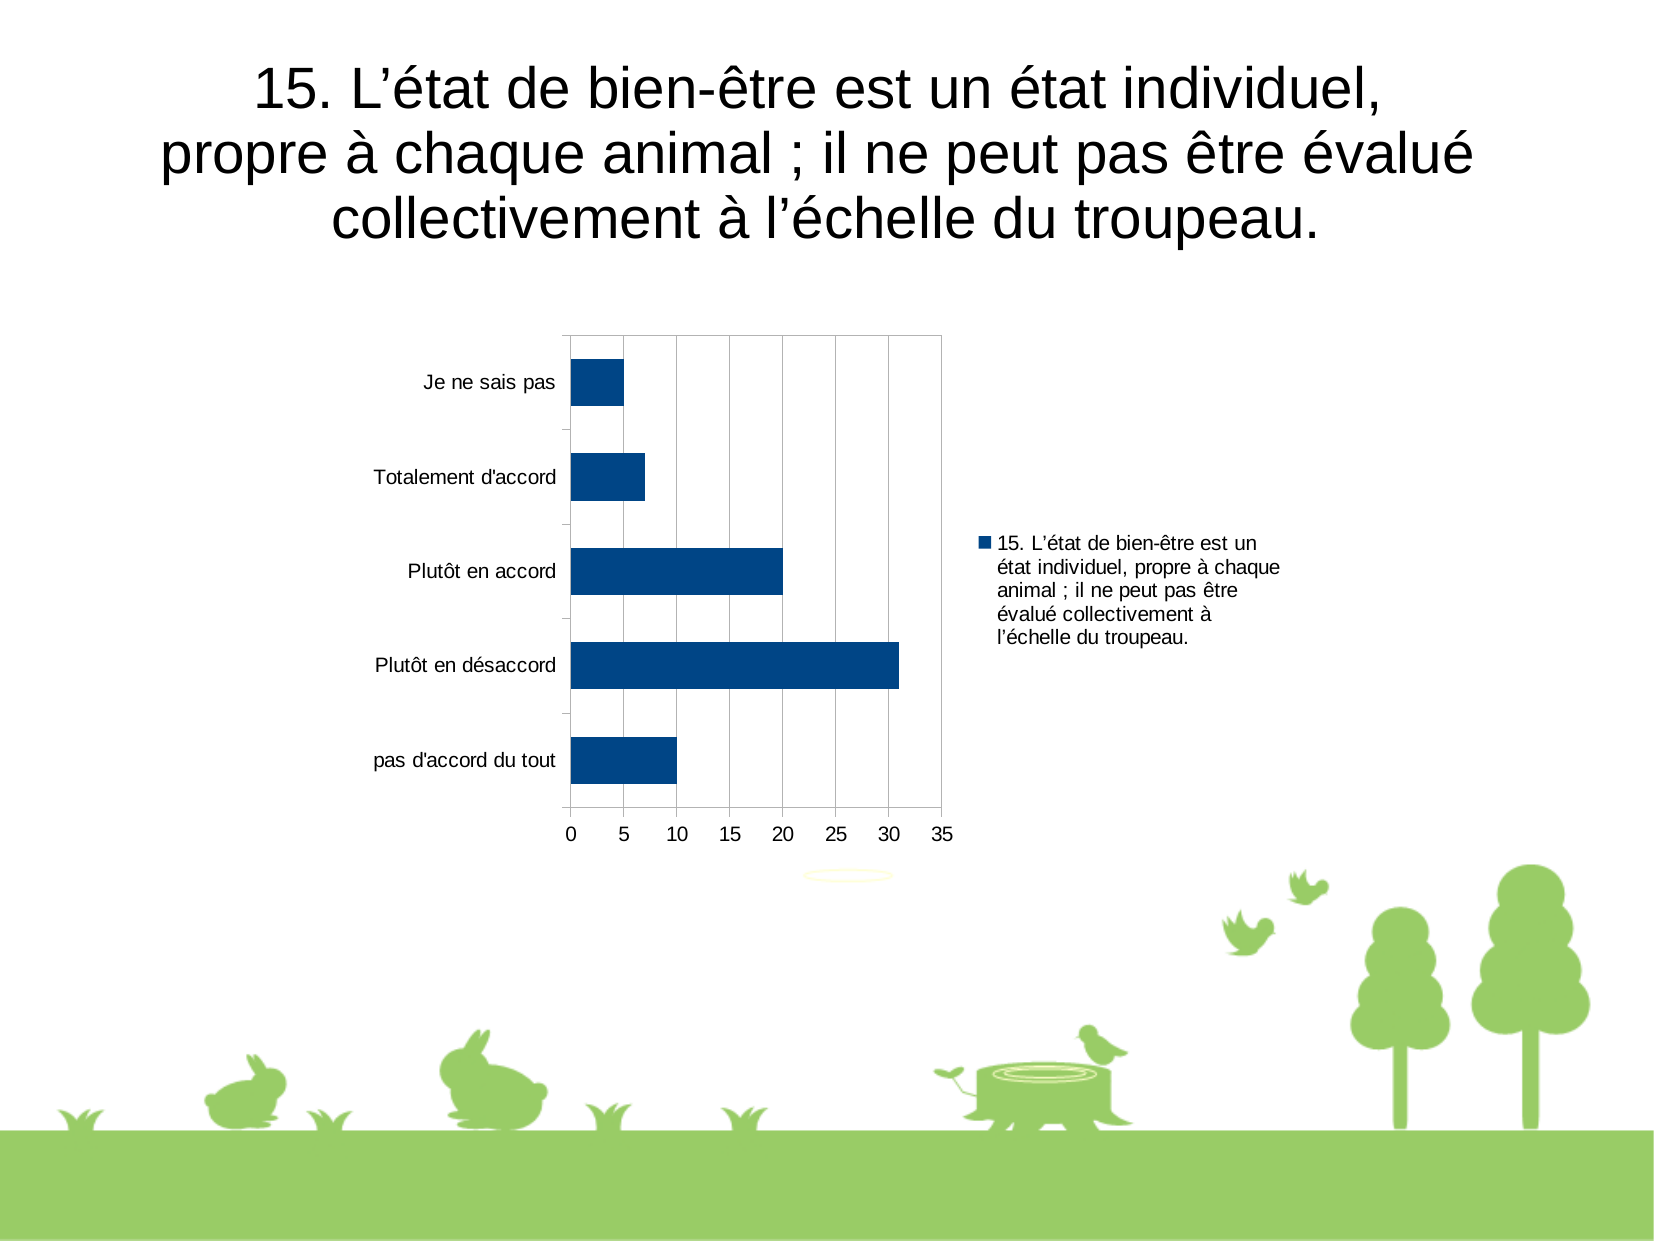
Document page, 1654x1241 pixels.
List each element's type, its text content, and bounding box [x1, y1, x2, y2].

picture [0, 0, 1654, 1241]
chart [354, 324, 1300, 857]
title 15. L’état de bien-être est un état individuel, propre à chaque animal ; il ne peut pas être évalué collectivement à l’échelle du troupeau. [82, 49, 1571, 257]
